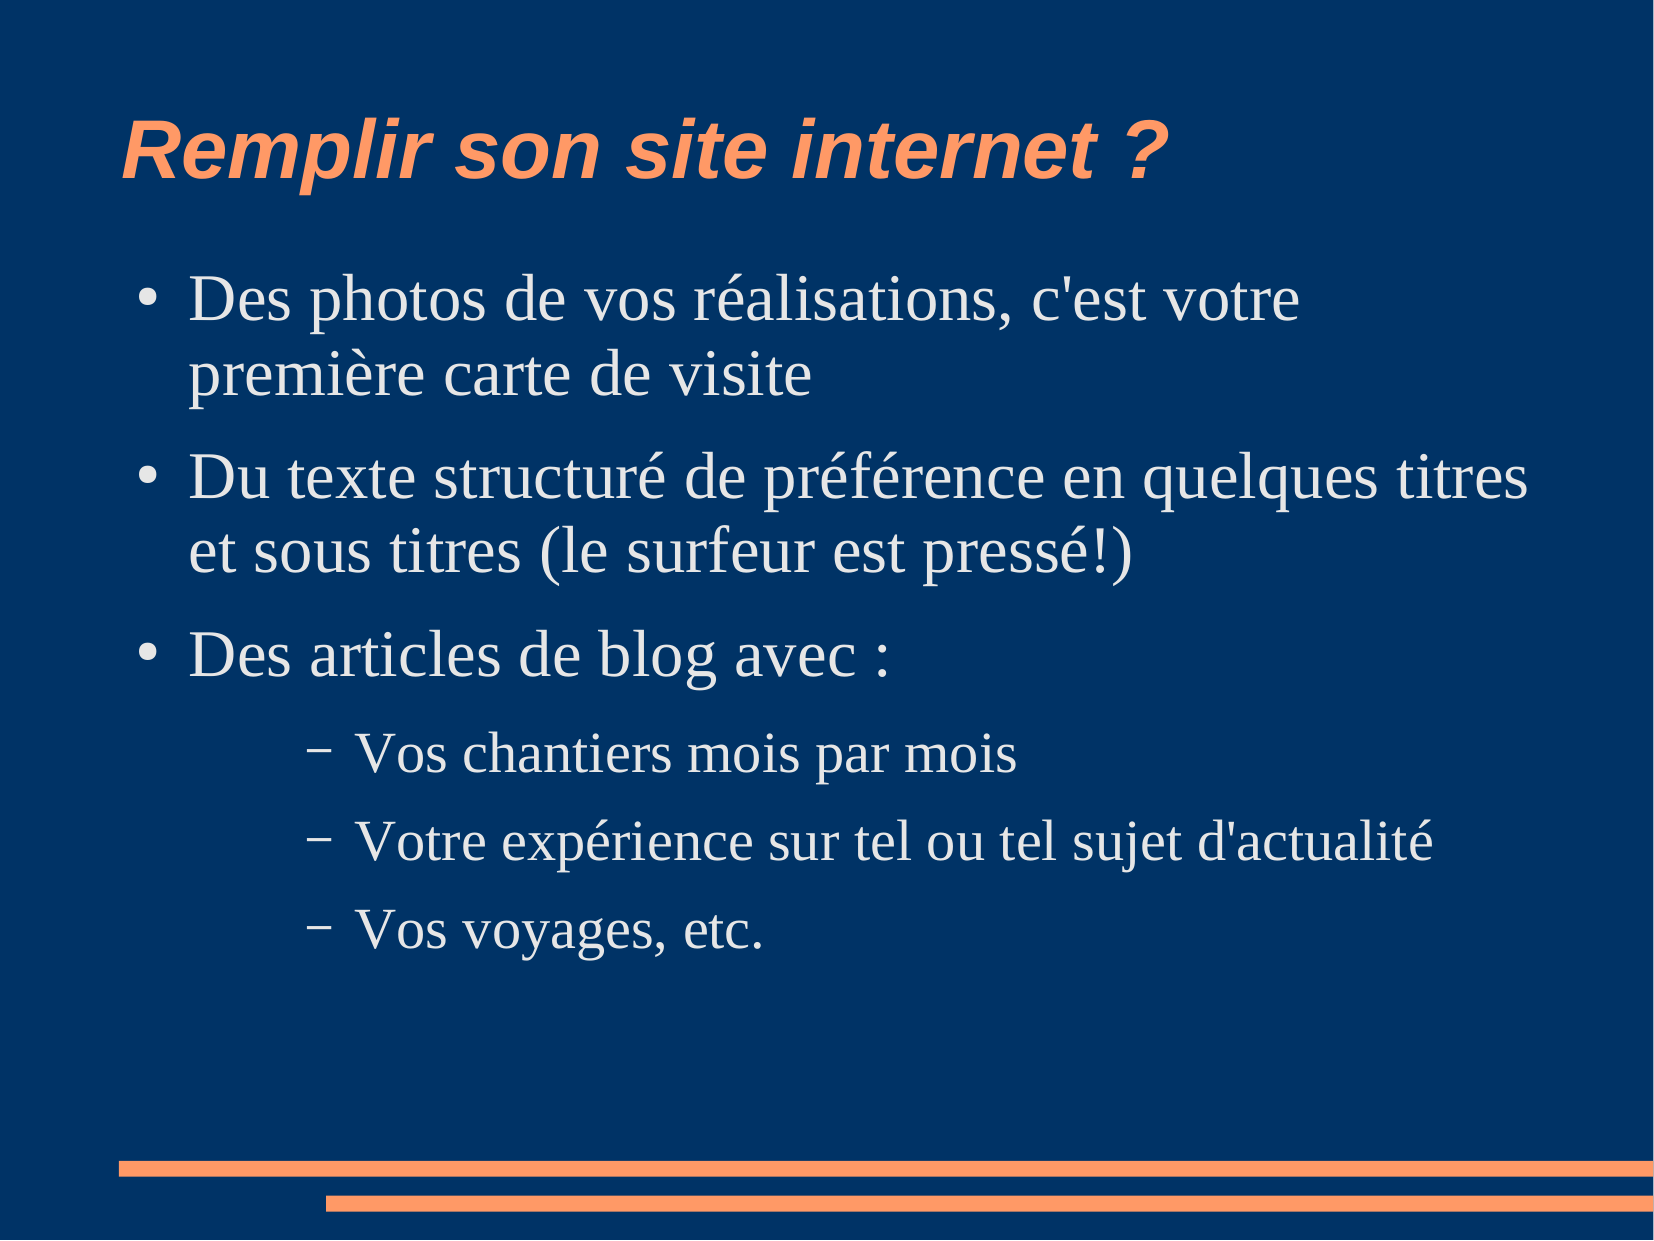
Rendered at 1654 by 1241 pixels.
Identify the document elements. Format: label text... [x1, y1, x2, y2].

list Des photos de vos réalisations, c'est votre première carte de visite Du texte structuré de préférence en quelques titres et sous titres (le surfeur est pressé!) Des articles de blog avec : Vos chantiers mois par mois Votre expérience sur tel ou tel sujet d'actualité Vos voyages, etc. [118, 261, 1558, 1072]
title Remplir son site internet ? [121, 46, 1534, 254]
